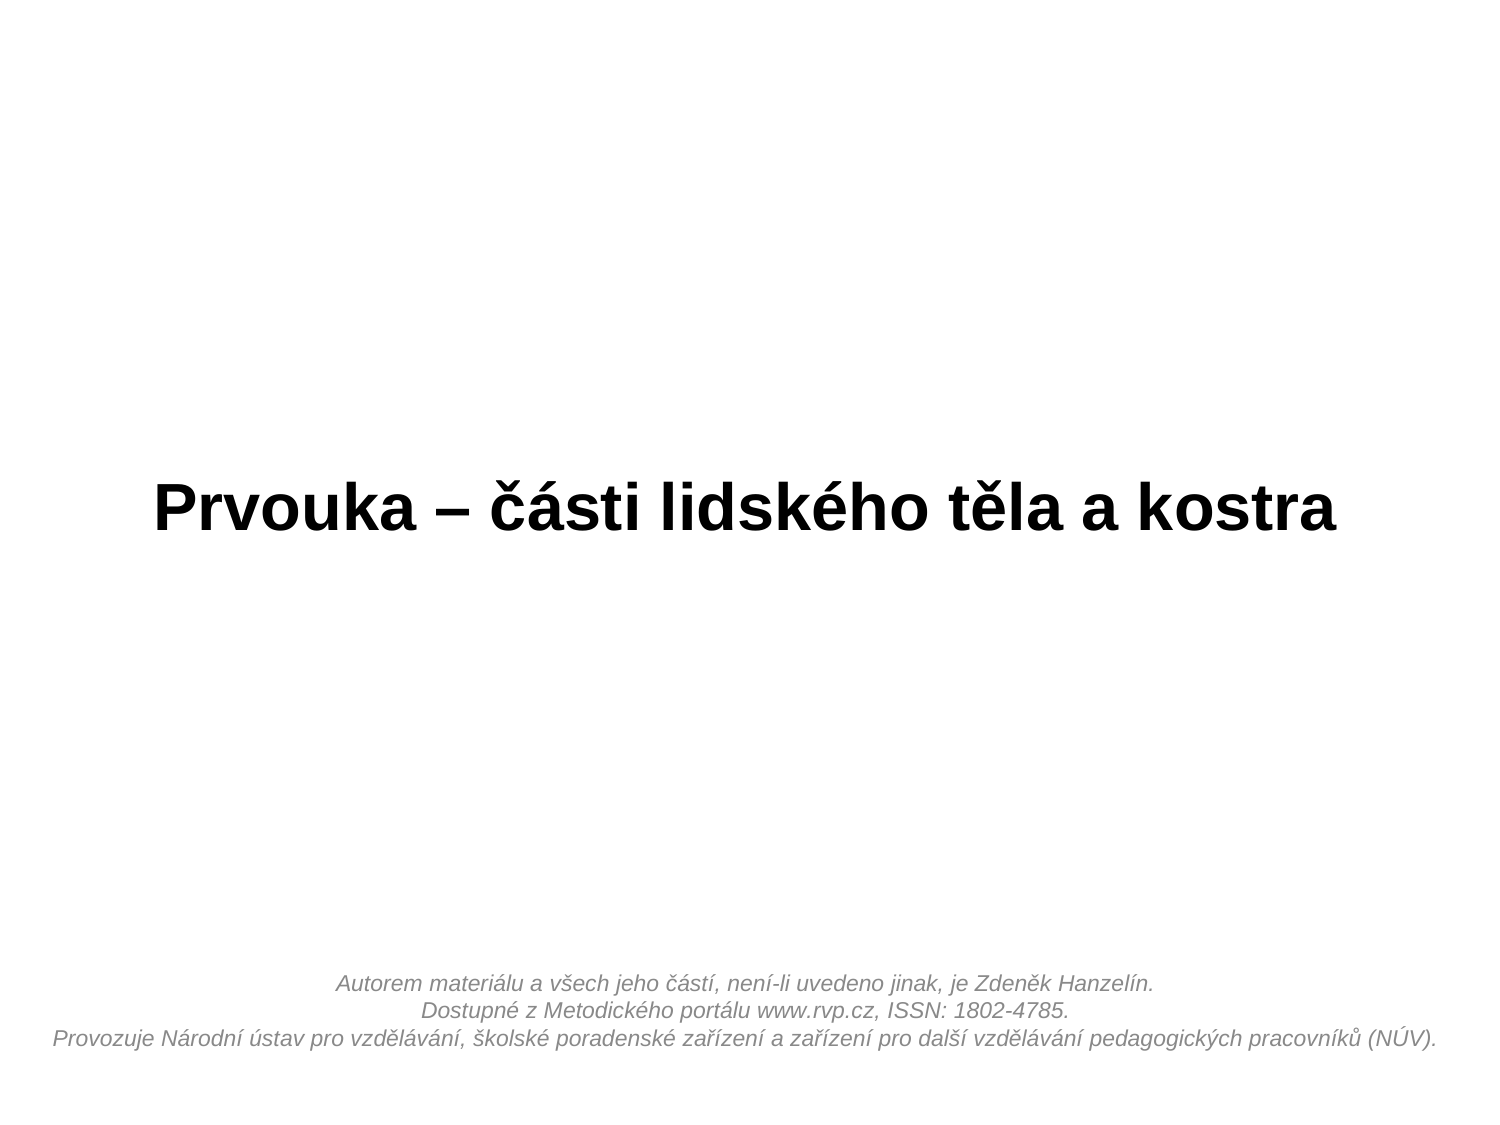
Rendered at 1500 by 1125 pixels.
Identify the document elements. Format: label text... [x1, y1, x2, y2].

text_box Autorem materiálu a všech jeho částí, není-li uvedeno jinak, je Zdeněk Hanzelín. Dostupné z Metodického portálu www.rvp.cz, ISSN: 1802-4785. Provozuje Národní ústav pro vzdělávání, školské poradenské zařízení a zařízení pro další vzdělávání pedagogických pracovníků (NÚV). [36, 952, 1455, 1094]
text_box Prvouka – části lidského těla a kostra [138, 456, 1372, 552]
